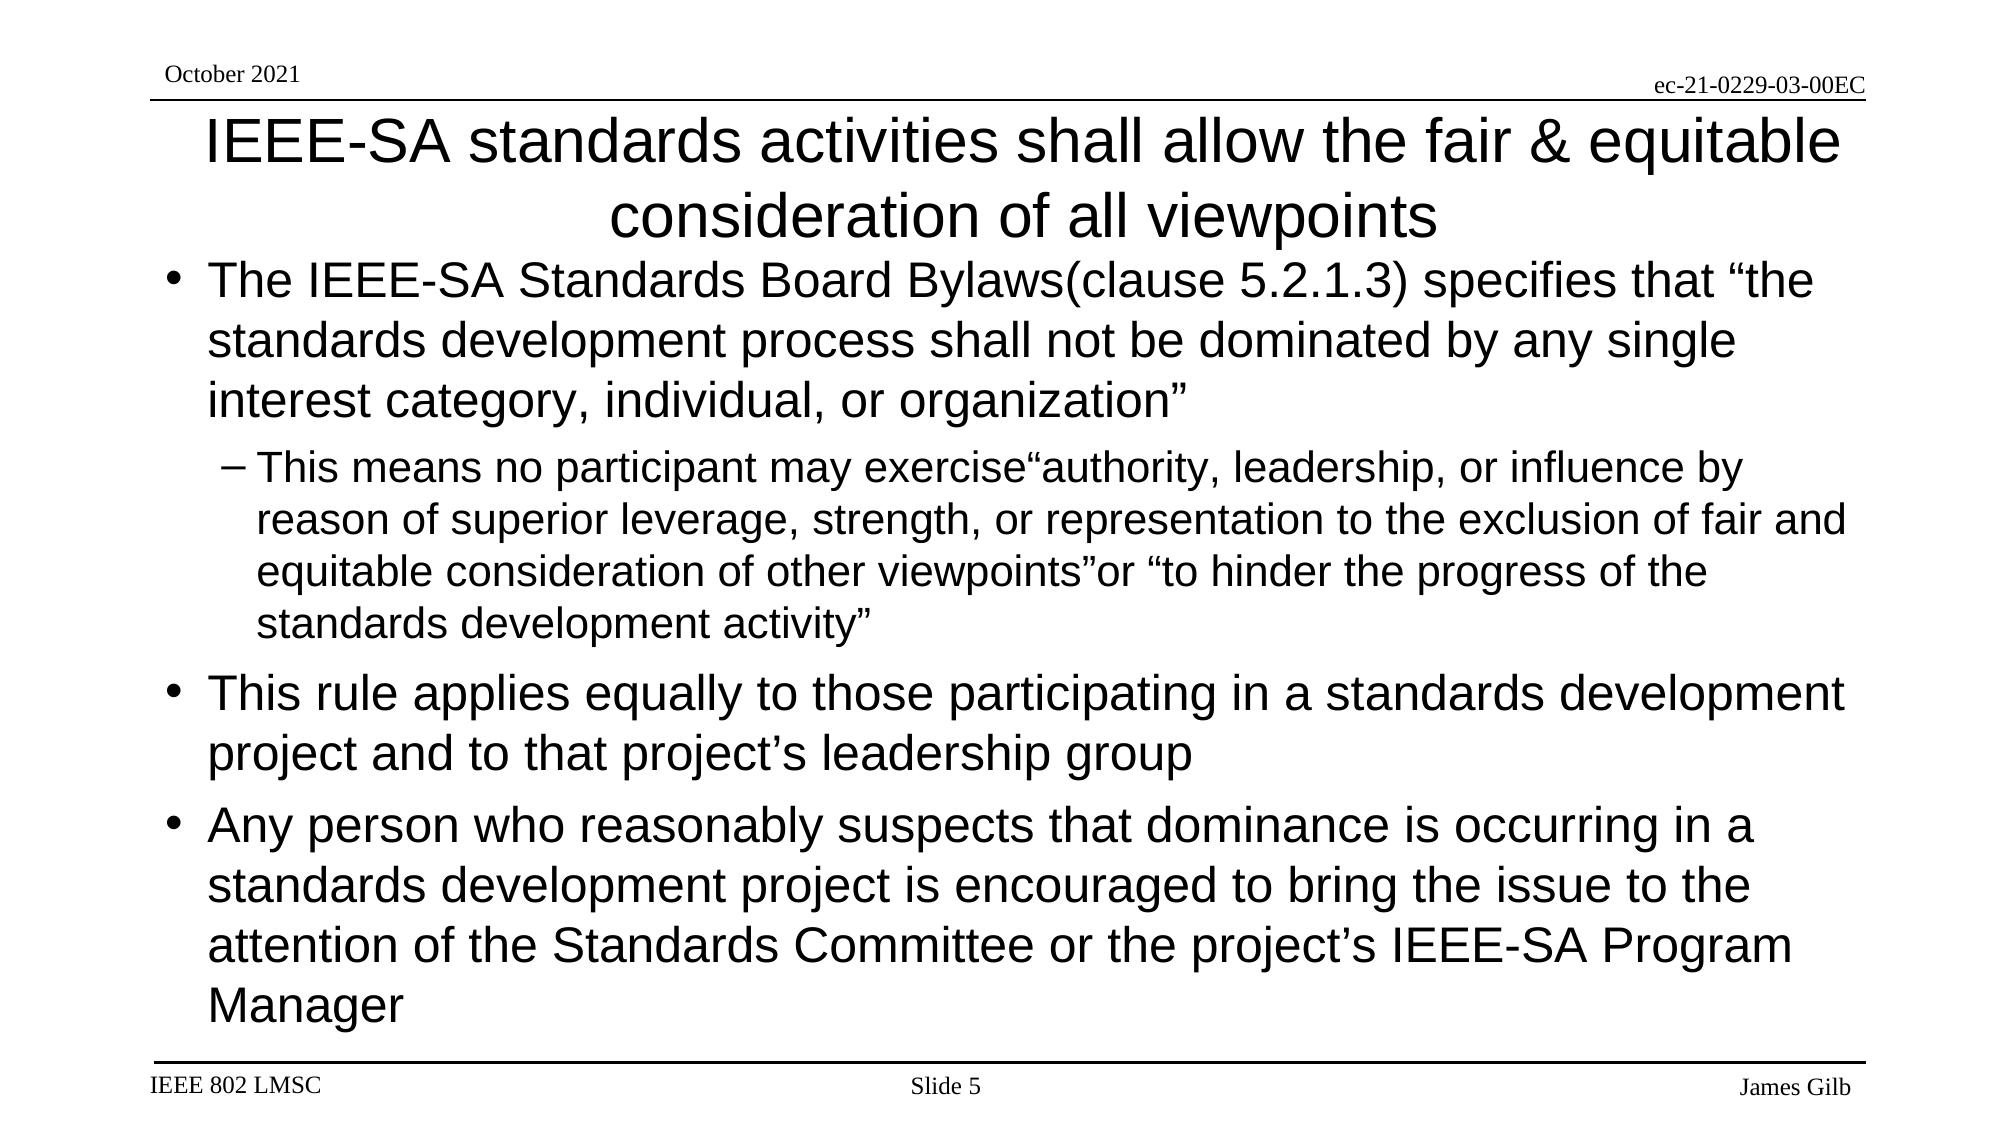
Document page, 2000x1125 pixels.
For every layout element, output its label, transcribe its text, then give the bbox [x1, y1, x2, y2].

title IEEE-SA standards activities shall allow the fair & equitable consideration of all viewpoints [149, 92, 1900, 239]
list The IEEE-SA Standards Board Bylaws(clause 5.2.1.3) specifies that “the standards development process shall not be dominated by any single interest category, individual, or organization” This means no participant may exercise“authority, leadership, or influence by reason of superior leverage, strength, or representation to the exclusion of fair and equitable consideration of other viewpoints”or “to hinder the progress of the standards development activity” This rule applies equally to those participating in a standards development project and to that project’s leadership group Any person who reasonably suspects that dominance is occurring in a standards development project is encouraged to bring the issue to the attention of the Standards Committee or the project’s IEEE-SA Program Manager [149, 239, 1900, 1051]
